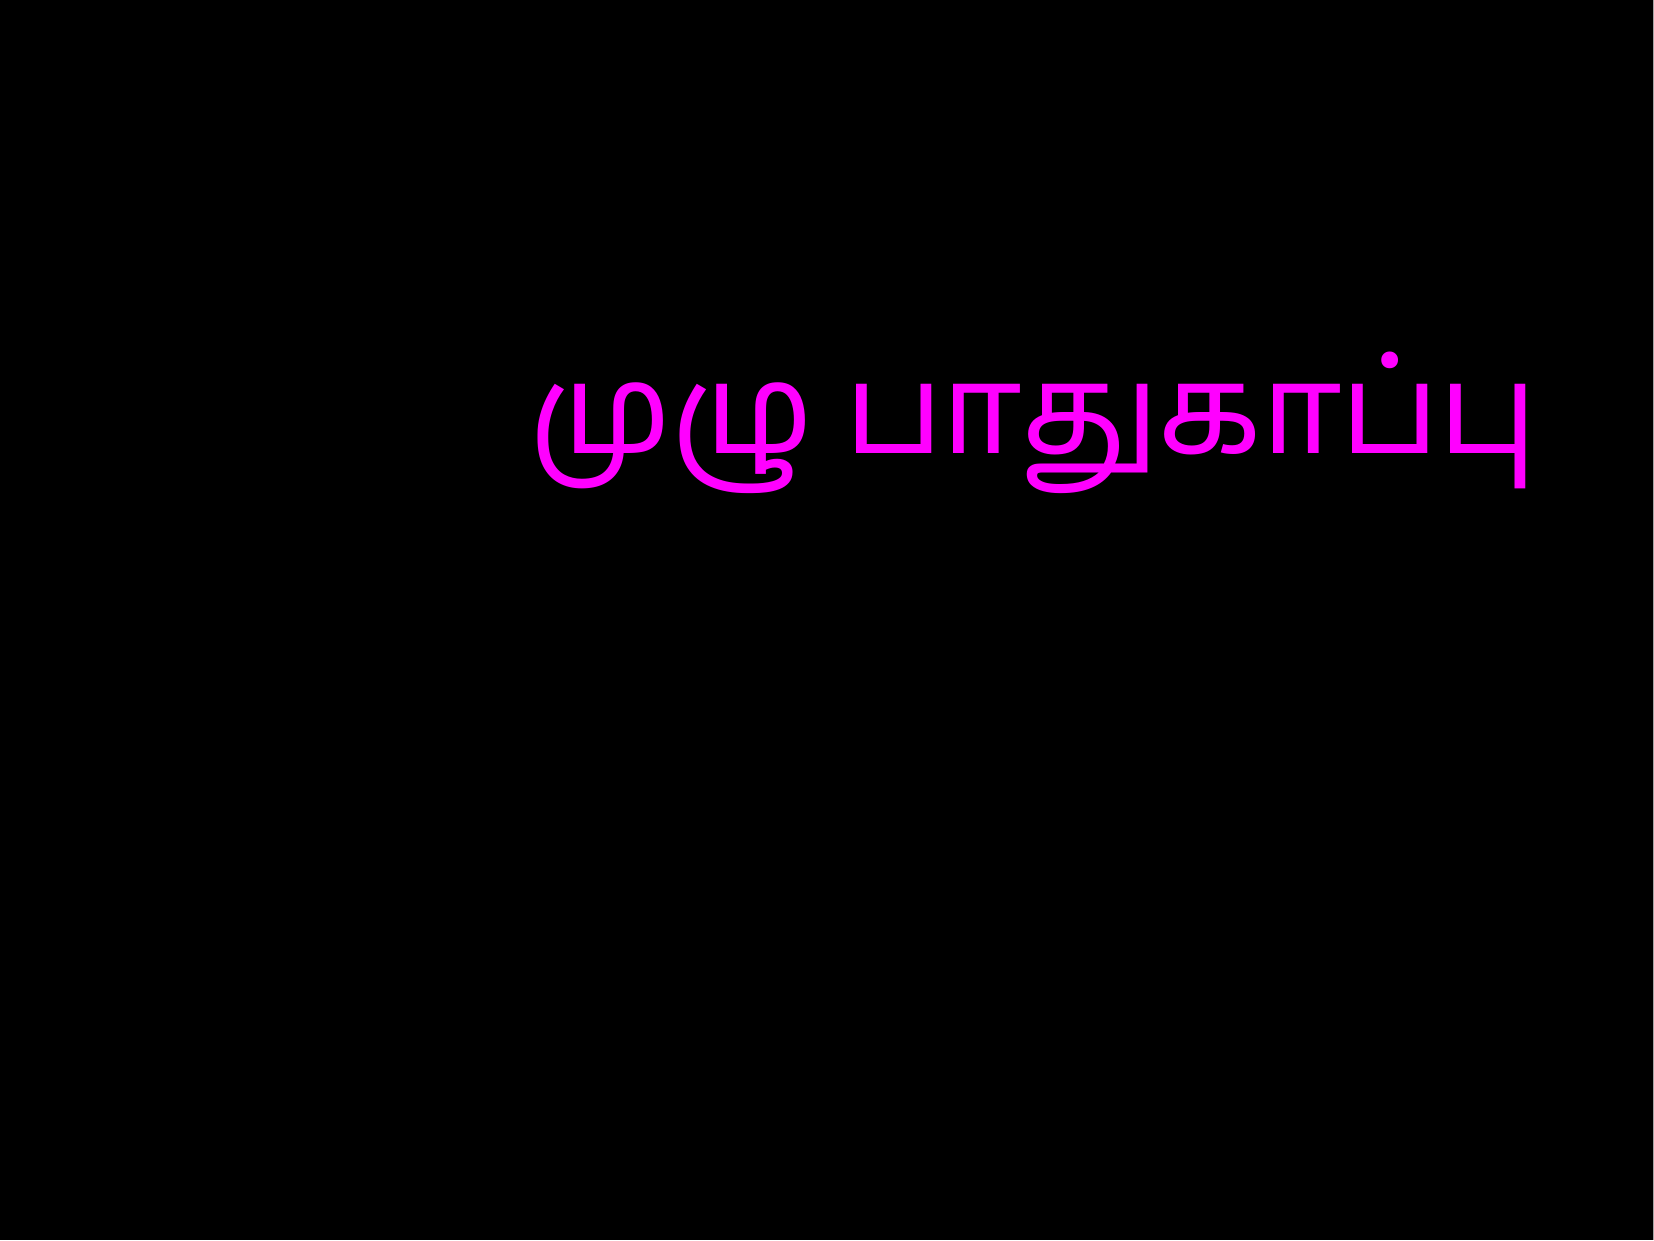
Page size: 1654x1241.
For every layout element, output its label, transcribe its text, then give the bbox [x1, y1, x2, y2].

text_box முழு பாதுகாப்பு [300, 337, 1654, 788]
